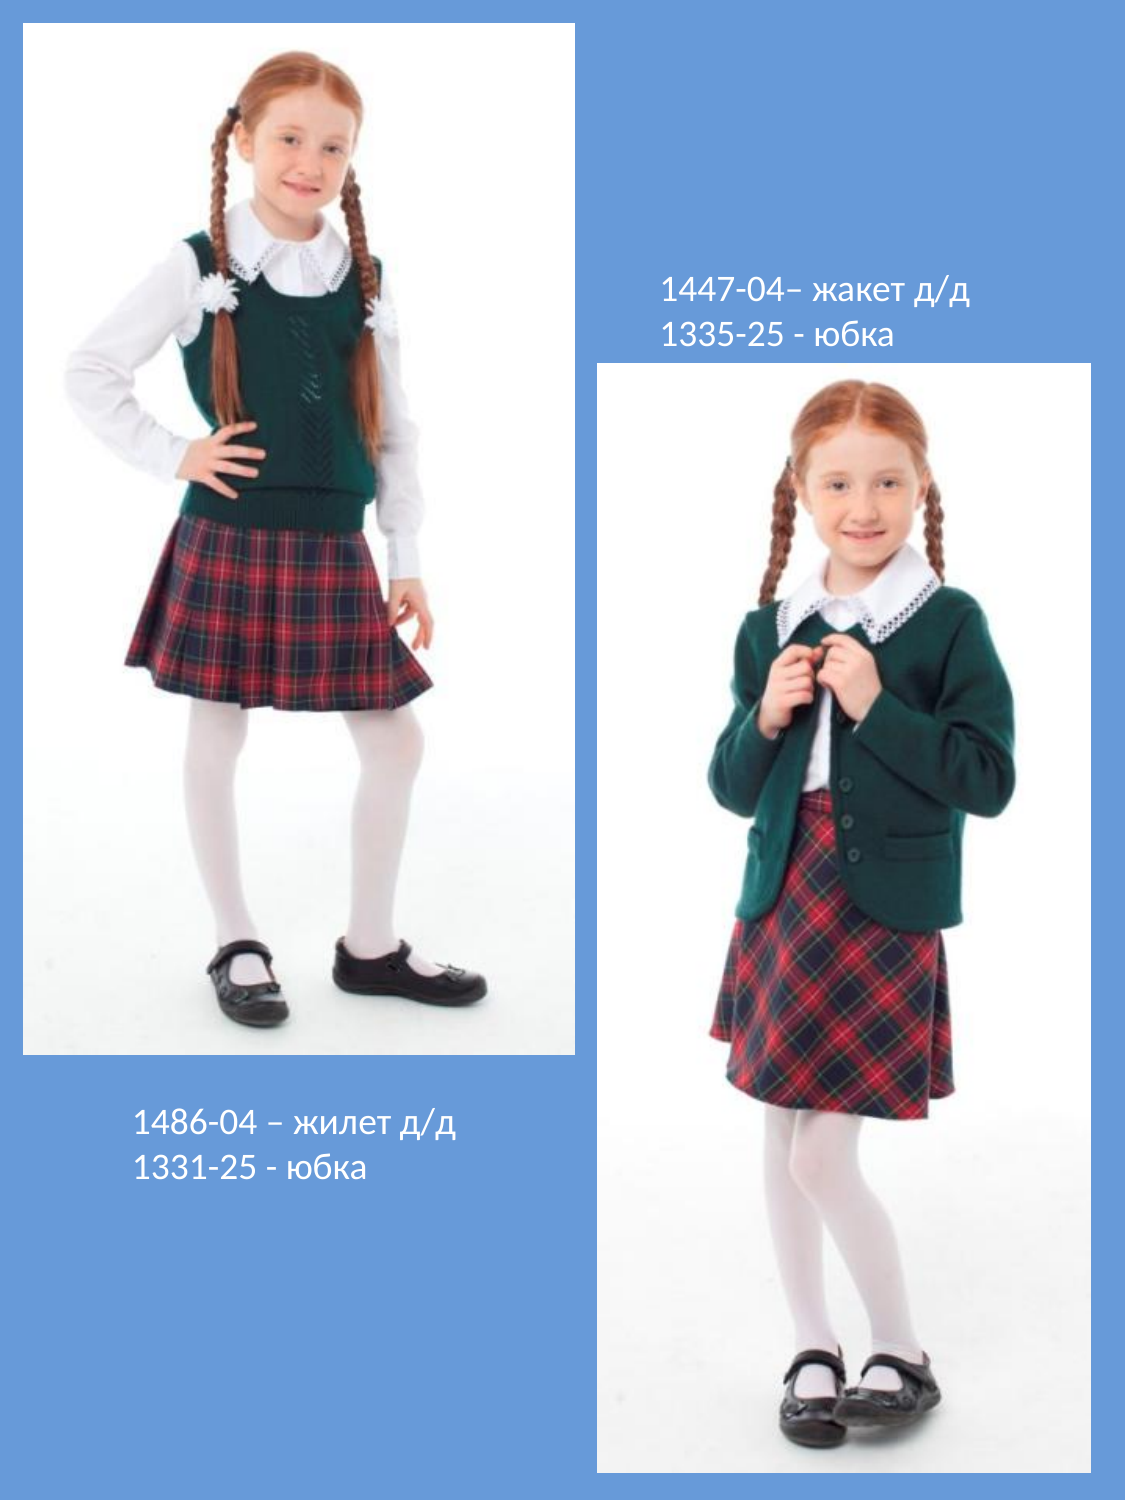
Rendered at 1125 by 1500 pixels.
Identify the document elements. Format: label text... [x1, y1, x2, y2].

text_box 1486-04 – жилет д/д 1331-25 - юбка [117, 1031, 528, 1208]
picture [597, 363, 1091, 1473]
picture [23, 23, 575, 1055]
text_box 1447-04– жакет д/д 1335-25 - юбка [644, 175, 1055, 352]
